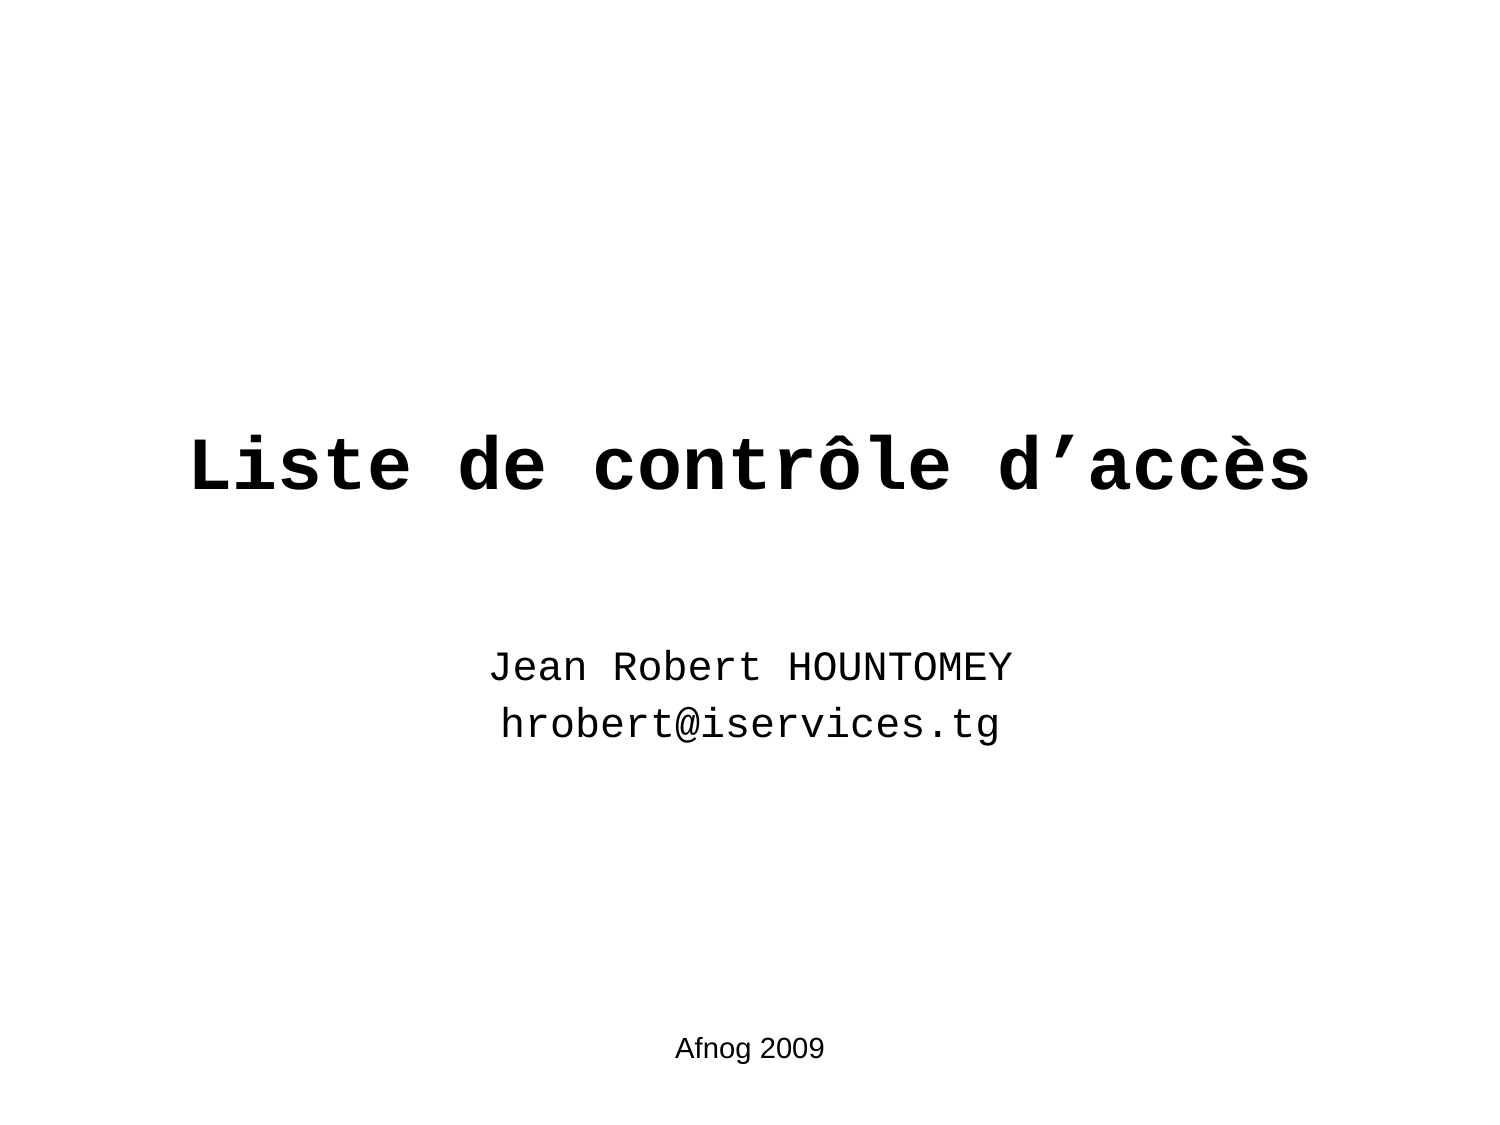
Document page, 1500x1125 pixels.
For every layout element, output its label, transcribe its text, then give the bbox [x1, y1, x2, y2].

subtitle Jean Robert HOUNTOMEY hrobert@iservices.tg [225, 637, 1276, 926]
title Liste de contrôle d’accès [112, 349, 1388, 591]
